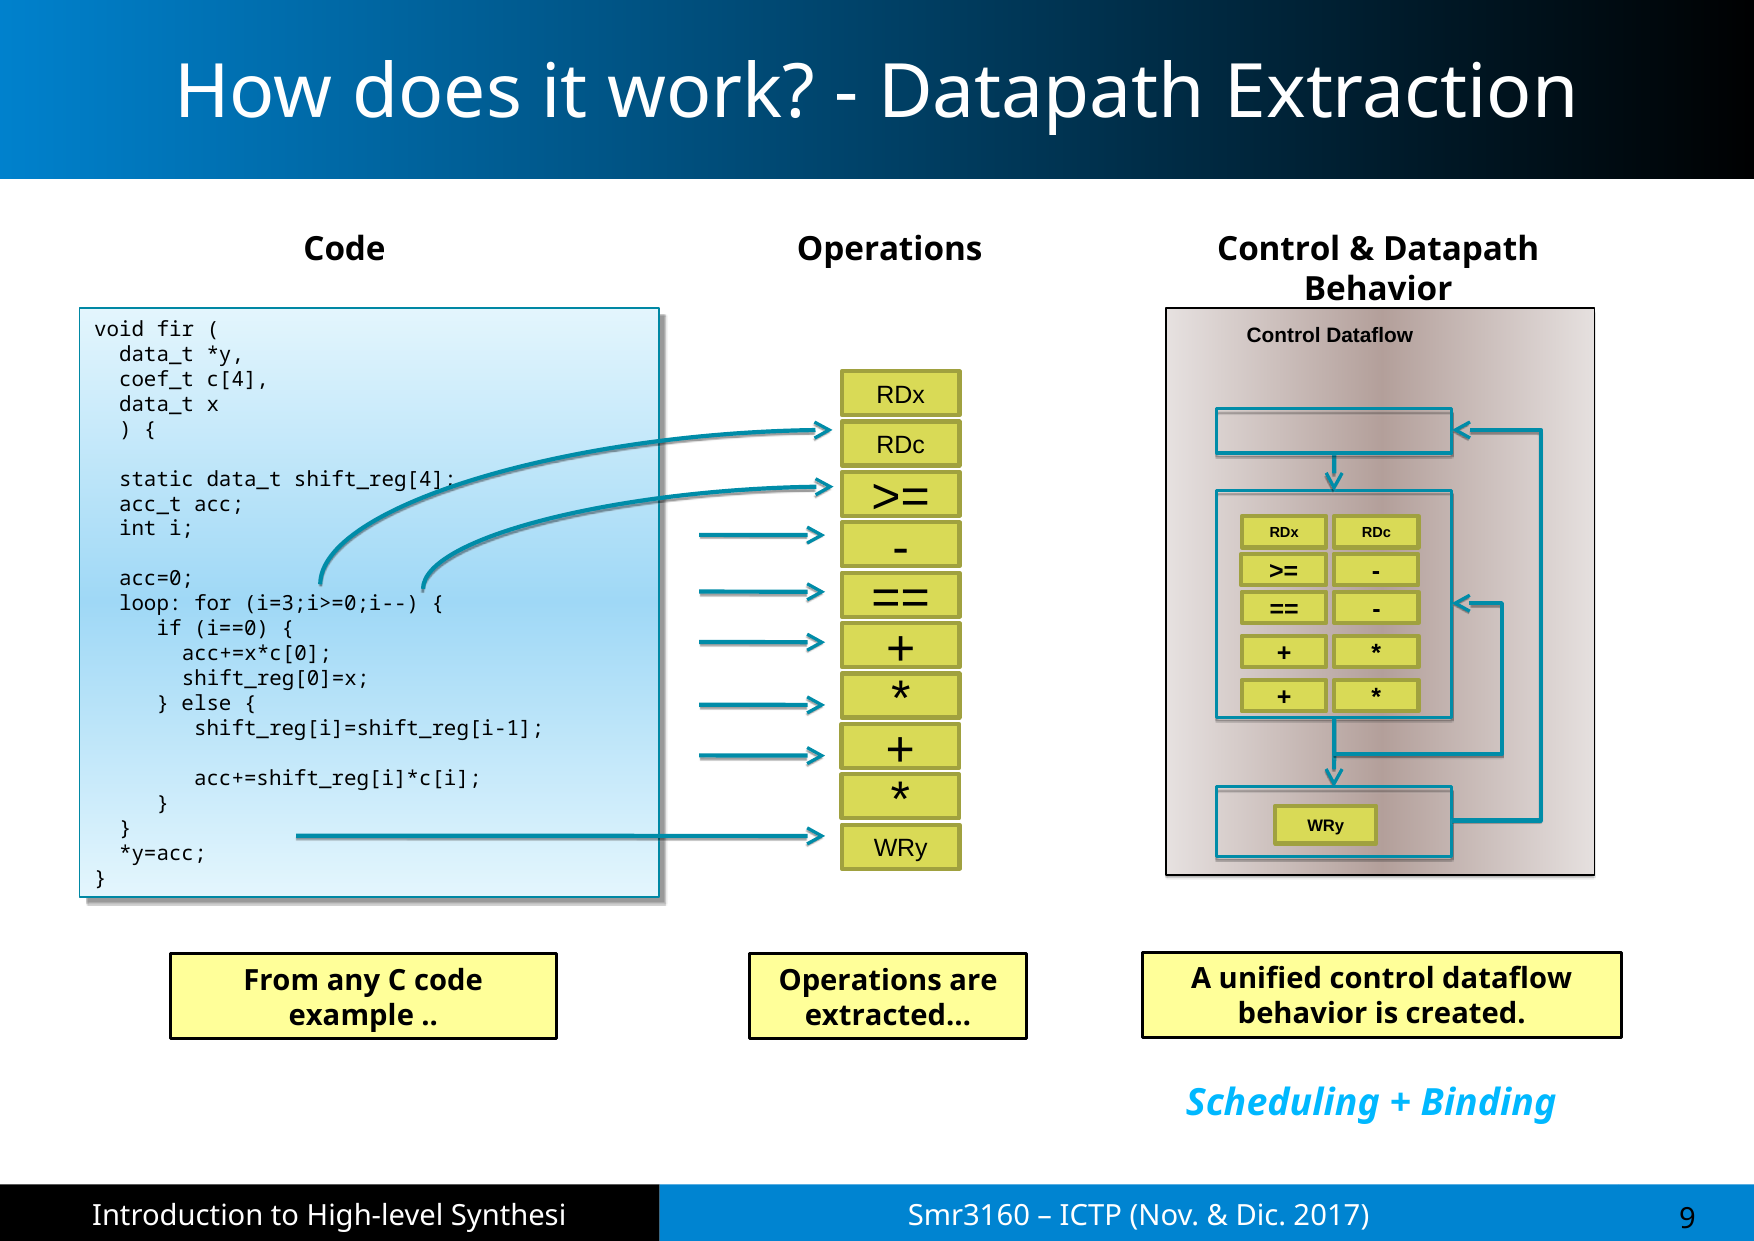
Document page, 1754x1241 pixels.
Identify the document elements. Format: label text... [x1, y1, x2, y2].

text_box A unified control dataflow behavior is created. [1142, 952, 1622, 1038]
text_box == [841, 572, 960, 617]
text_box * [841, 774, 960, 819]
text_box RDc [841, 421, 960, 466]
text_box From any C code example .. [170, 953, 557, 1039]
text_box RDx [841, 371, 960, 416]
text_box - [1334, 591, 1419, 624]
text_box Operations are extracted… [749, 953, 1027, 1039]
text_box * [1334, 679, 1419, 712]
text_box WRy [841, 824, 960, 869]
text_box Operations [710, 219, 1069, 275]
text_box >= [841, 471, 960, 516]
text_box - [1333, 553, 1419, 586]
text_box Scheduling + Binding [1185, 1075, 1572, 1113]
text_box + [841, 623, 960, 668]
text_box * [1334, 635, 1419, 668]
text_box [1166, 315, 1595, 876]
text_box Control Dataflow [1166, 314, 1494, 355]
text_box RDx [1241, 516, 1327, 548]
text_box WRy [1275, 805, 1377, 844]
text_box + [1241, 679, 1327, 712]
text_box Control & Datapath Behavior [1134, 219, 1623, 315]
text_box RDc [1334, 516, 1419, 548]
text_box == [1241, 591, 1327, 624]
text_box void fir ( data_t *y, coef_t c[4], data_t x ) { static data_t shift_reg[4]; acc_t acc; int i; acc=0; loop: for (i=3;i>=0;i--) { if (i==0) { acc+=x*c[0]; shift_reg[0]=x; } else { shift_reg[i]=shift_reg[i-1]; acc+=shift_reg[i]*c[i]; } } *y=acc; } [79, 307, 659, 898]
text_box Code [170, 219, 528, 275]
title How does it work? - Datapath Extraction [87, 37, 1667, 139]
text_box >= [1241, 553, 1326, 586]
text_box - [841, 522, 960, 567]
text_box + [1241, 635, 1327, 668]
text_box * [841, 673, 960, 718]
text_box + [841, 723, 960, 768]
